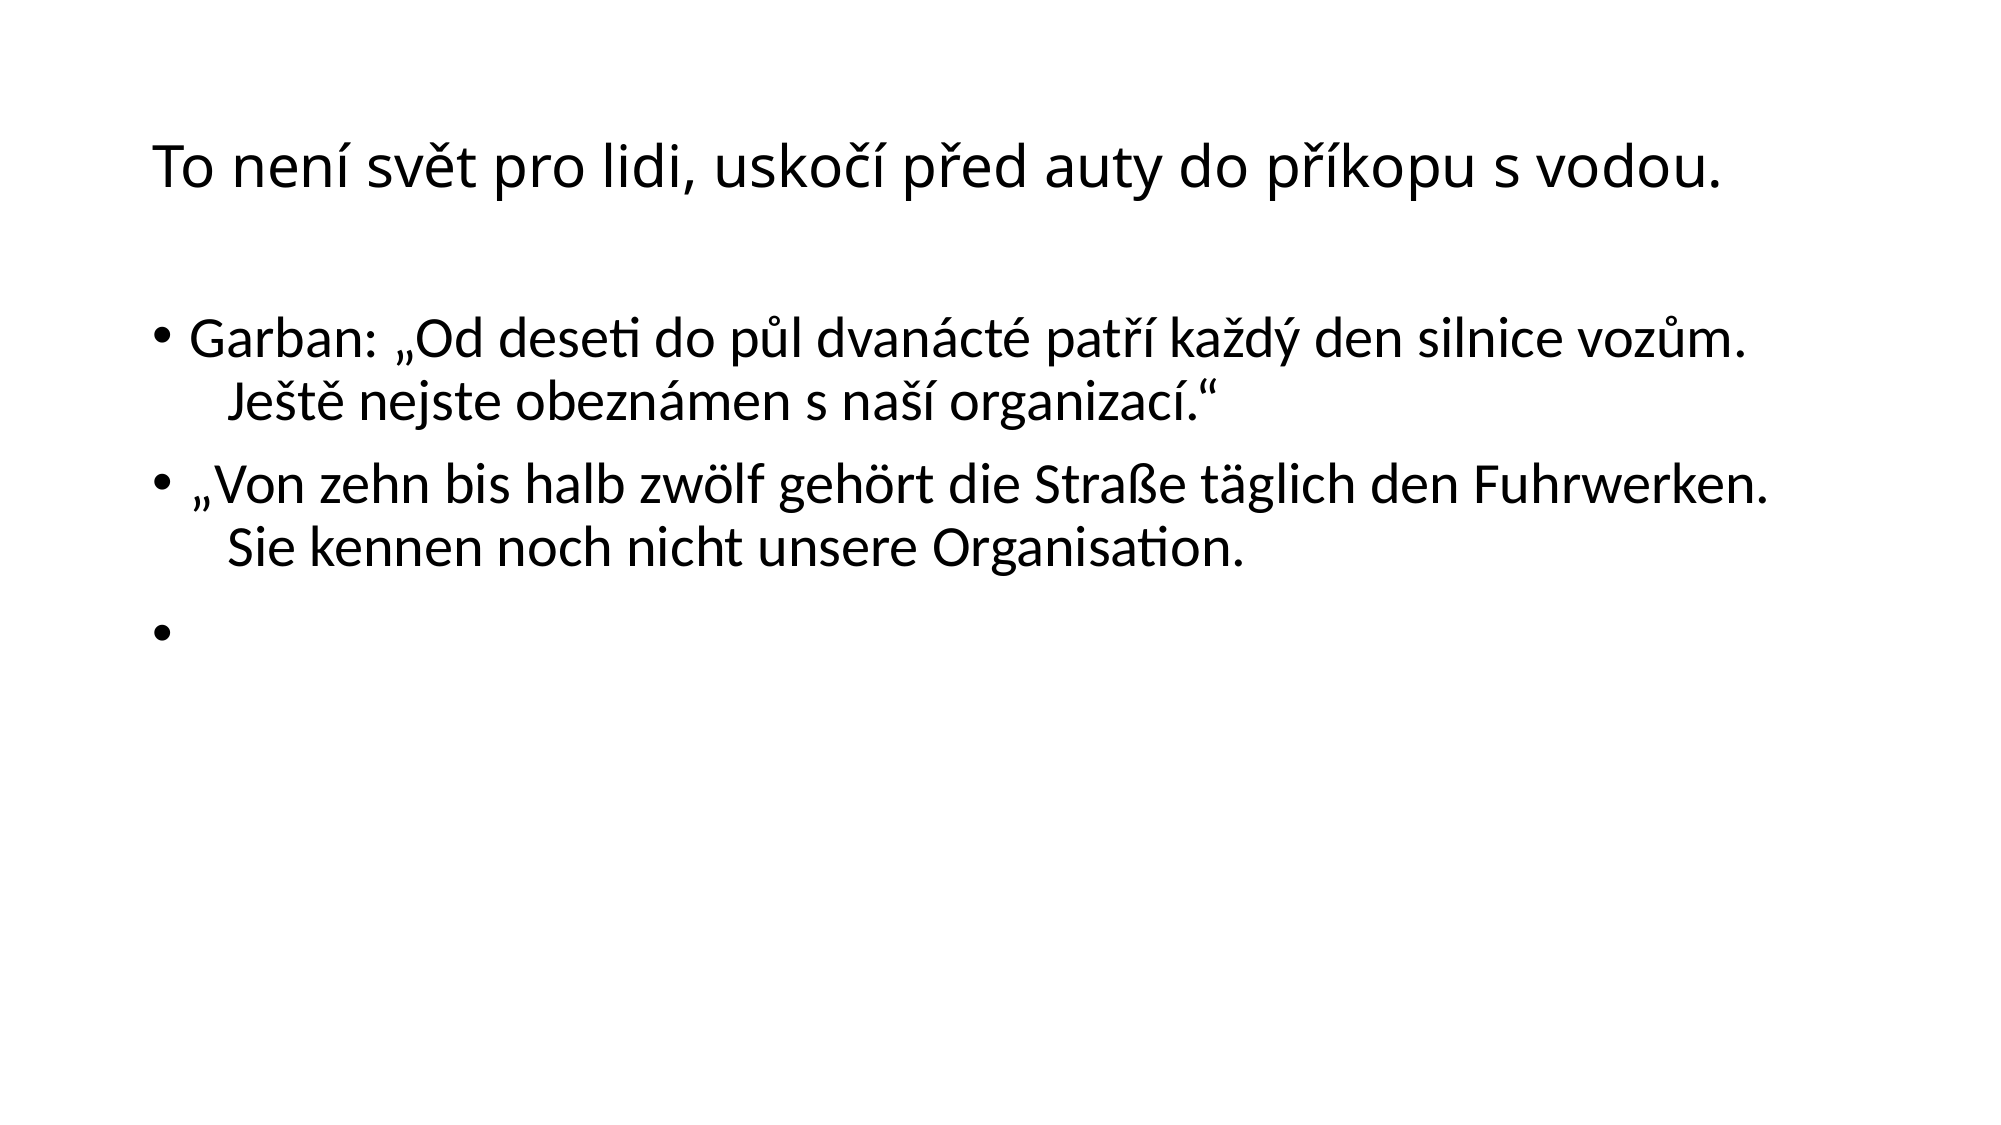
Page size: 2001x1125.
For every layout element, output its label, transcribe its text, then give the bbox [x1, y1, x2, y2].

title To není svět pro lidi, uskočí před auty do příkopu s vodou. [137, 59, 1863, 278]
list Garban: „Od deseti do půl dvanácté patří každý den silnice vozům. Ještě nejste obeznámen s naší organizací.“ „Von zehn bis halb zwölf gehört die Straße täg­lich den Fuhrwerken. Sie kennen noch nicht unsere Organisation. [137, 299, 1863, 1014]
